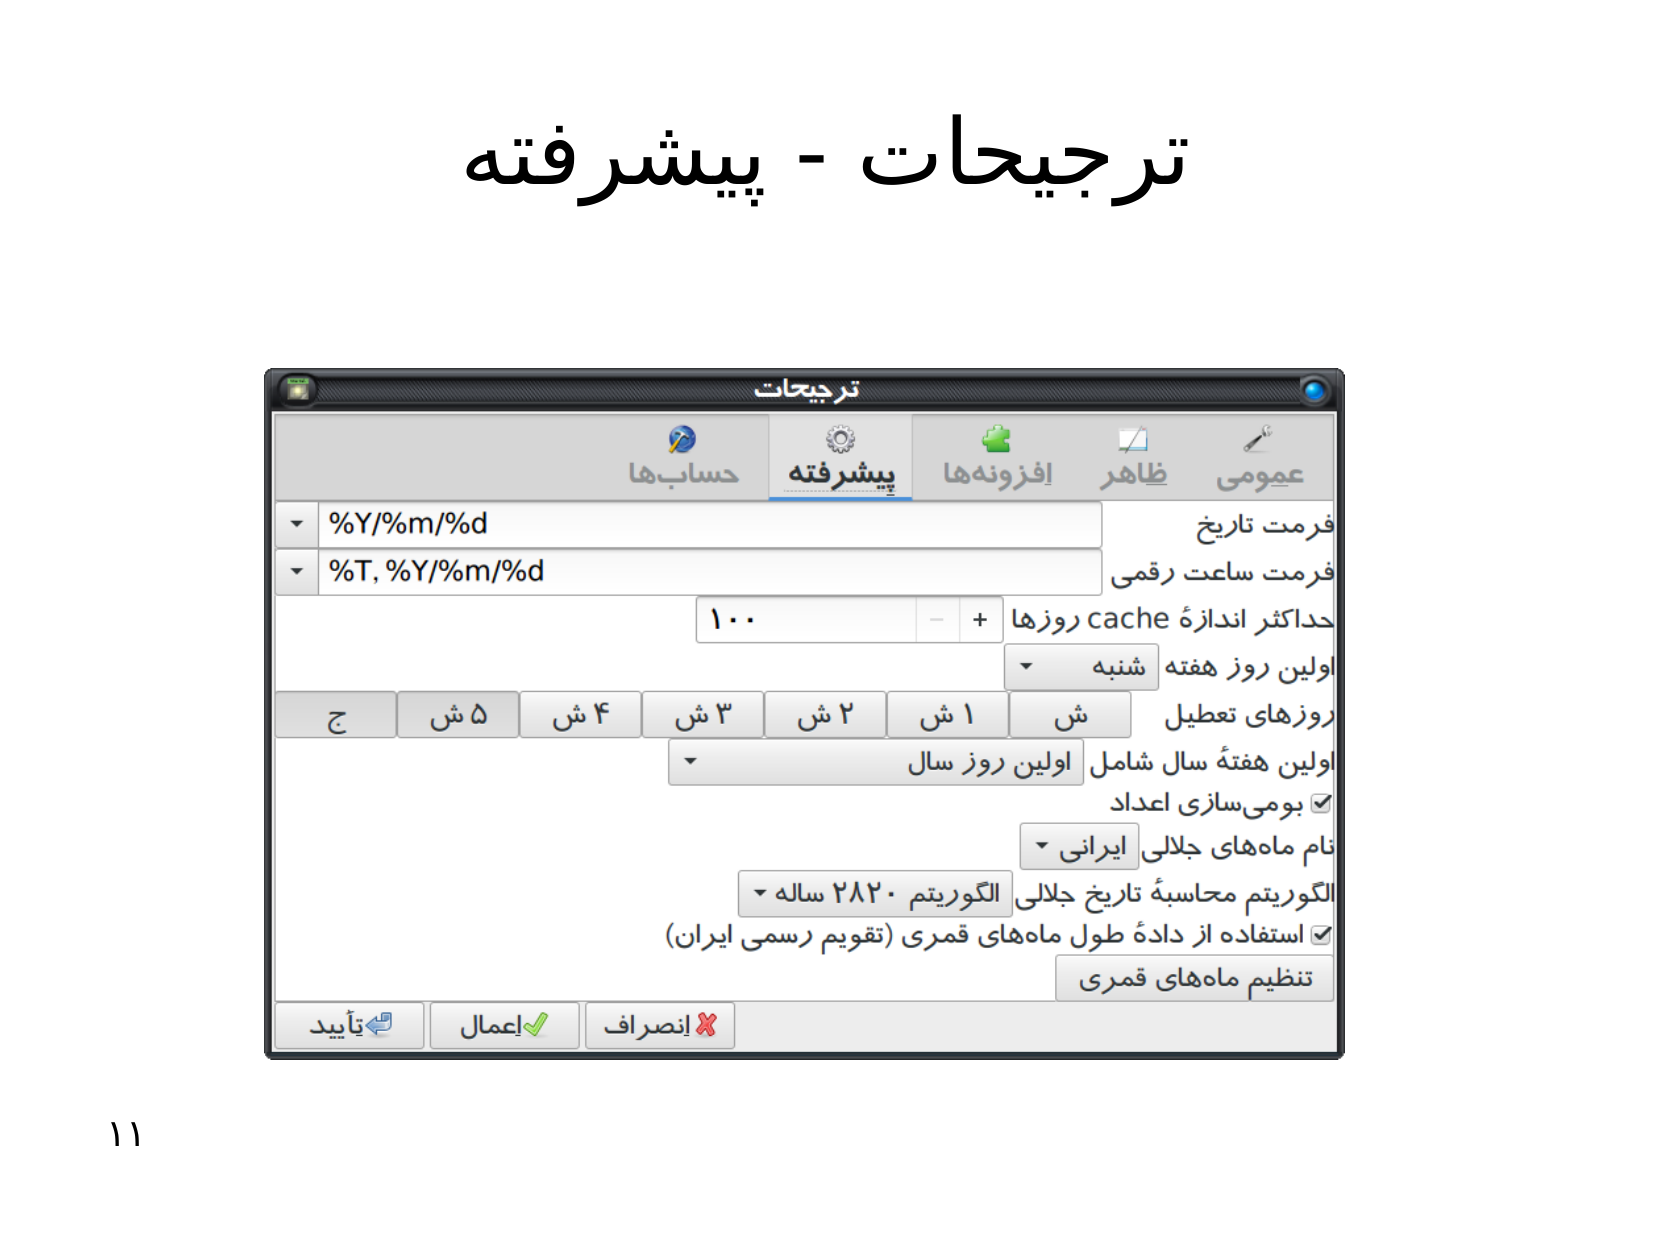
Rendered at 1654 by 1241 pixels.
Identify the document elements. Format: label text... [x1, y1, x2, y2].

title ترجیحات - پیشرفته [82, 49, 1571, 257]
picture [264, 368, 1345, 1060]
text_box ۱۱ [91, 1104, 145, 1175]
